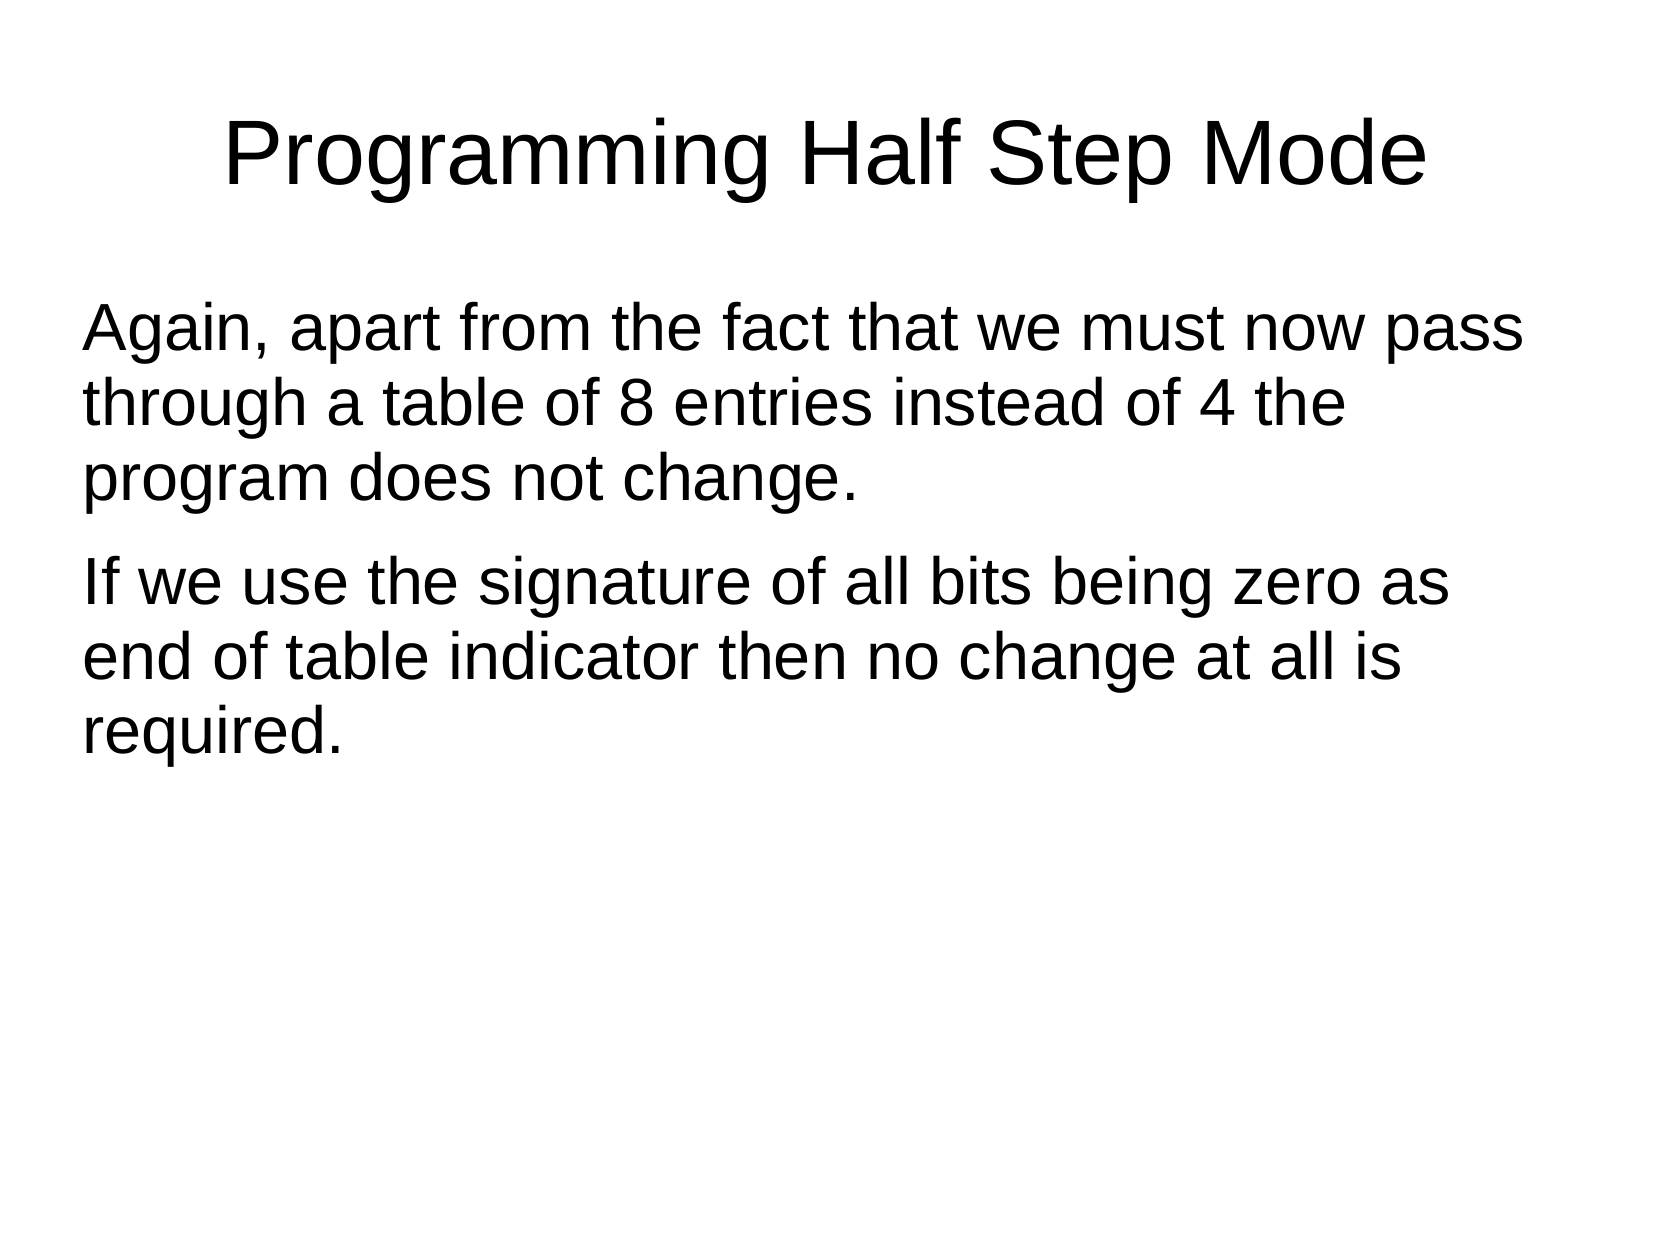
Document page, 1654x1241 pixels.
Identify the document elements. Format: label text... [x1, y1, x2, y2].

title Programming Half Step Mode [82, 49, 1571, 257]
list Again, apart from the fact that we must now pass through a table of 8 entries instead of 4 the program does not change. If we use the signature of all bits being zero as end of table indicator then no change at all is required. [82, 290, 1571, 1010]
